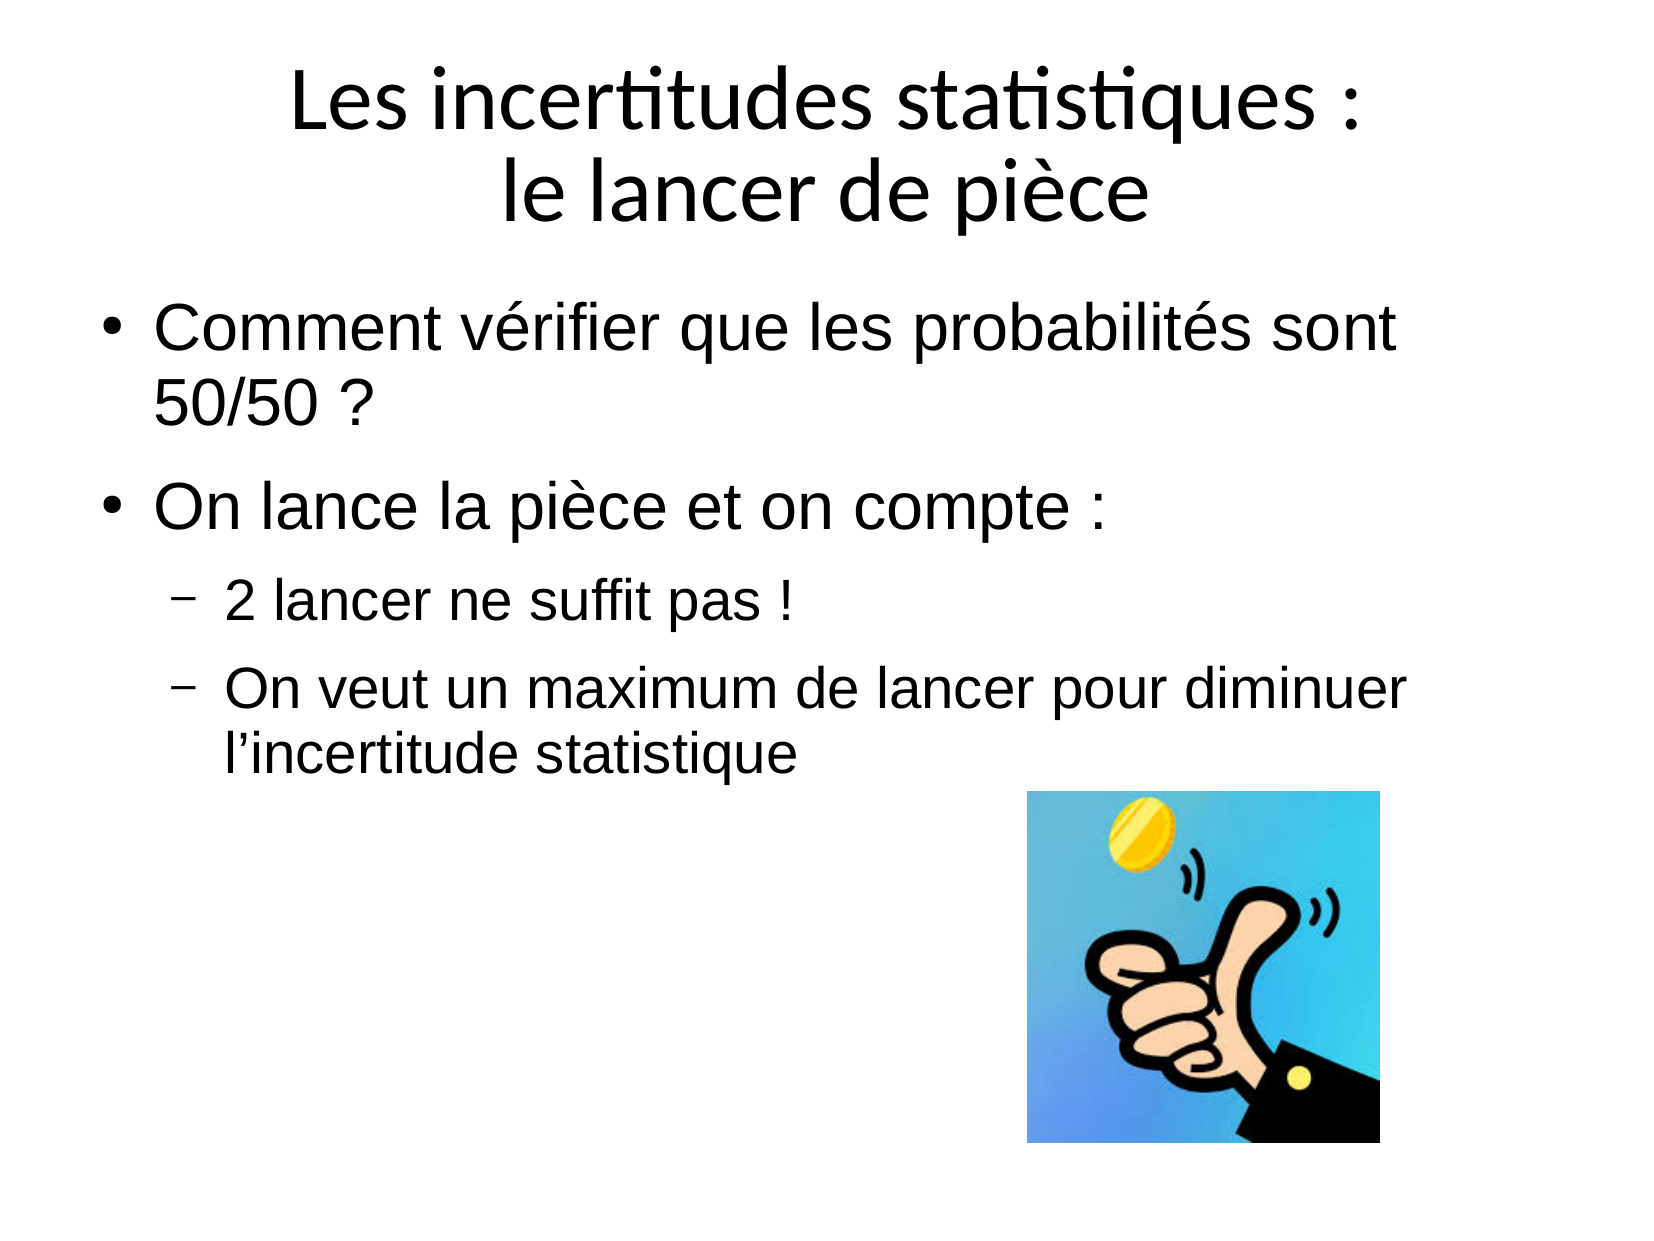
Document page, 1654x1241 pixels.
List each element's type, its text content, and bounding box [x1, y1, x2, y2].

list Comment vérifier que les probabilités sont 50/50 ? On lance la pièce et on compte : 2 lancer ne suffit pas ! On veut un maximum de lancer pour diminuer l’incertitude statistique [82, 290, 1571, 1010]
title Les incertitudes statistiques : le lancer de pièce [82, 49, 1571, 257]
picture [1027, 791, 1380, 1143]
